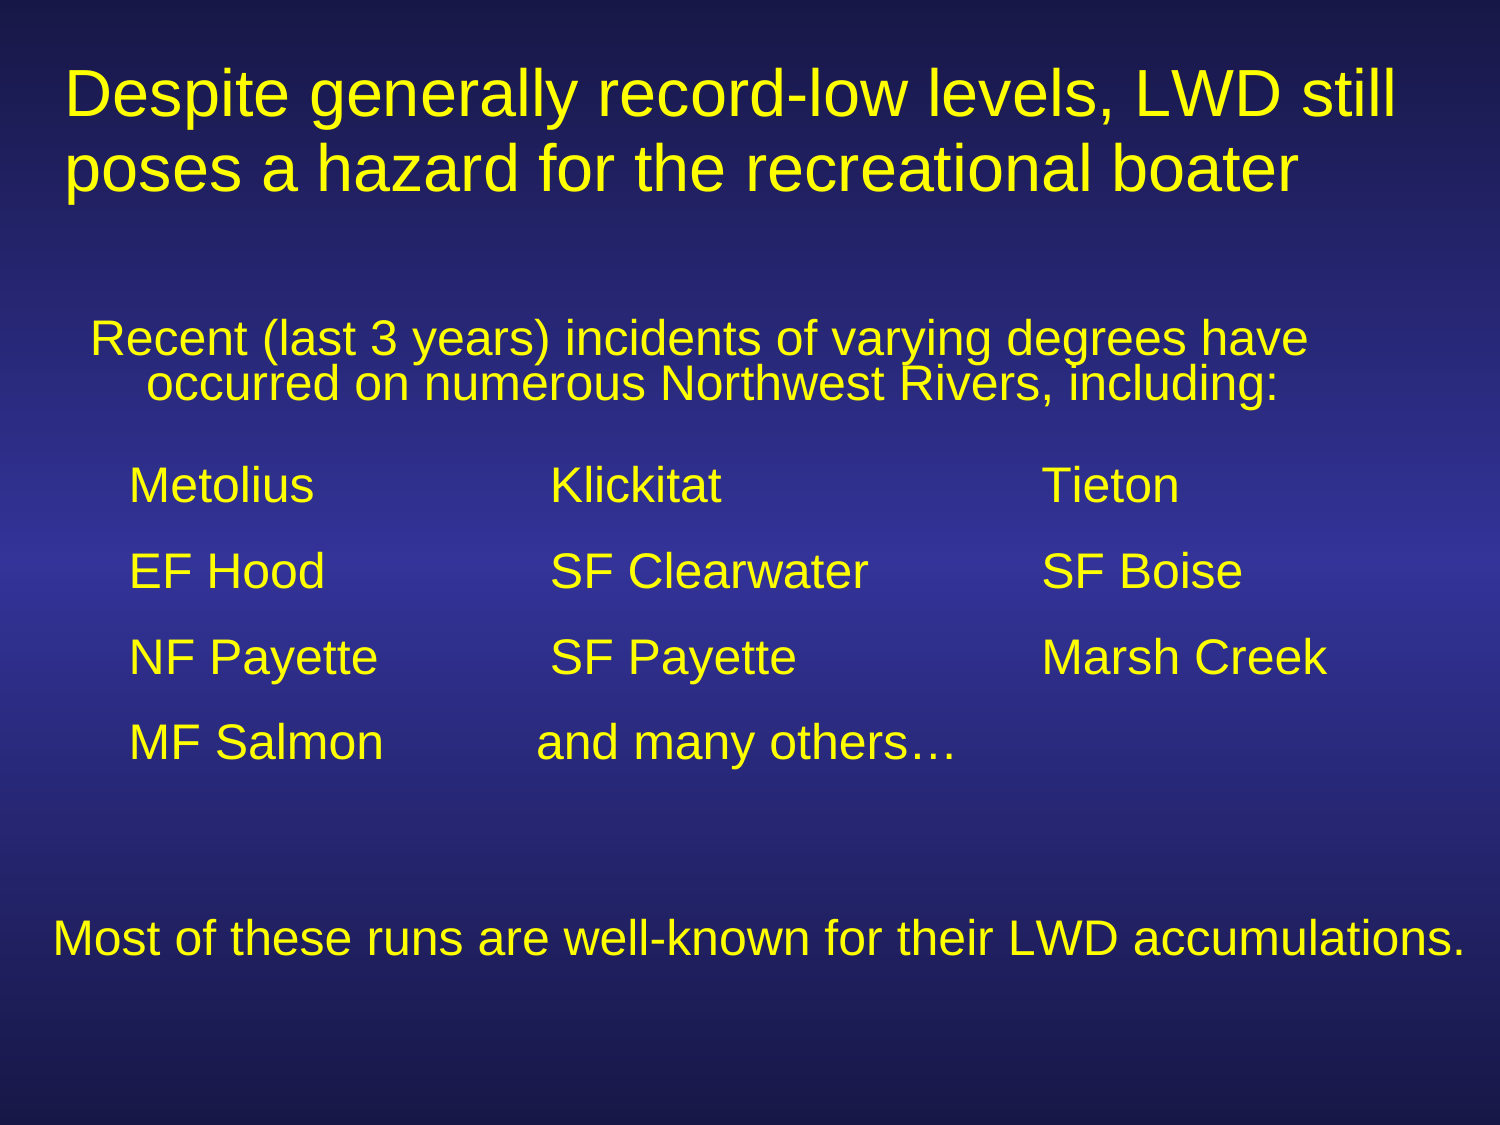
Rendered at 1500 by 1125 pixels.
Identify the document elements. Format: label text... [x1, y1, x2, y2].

text_box and many others… [522, 707, 1013, 793]
text_box Klickitat [522, 449, 1013, 536]
text_box SF Payette [522, 622, 1013, 707]
text_box NF Payette [99, 622, 522, 707]
text_box MF Salmon [99, 707, 522, 793]
text_box EF Hood [99, 536, 522, 622]
text_box SF Clearwater [522, 536, 1013, 622]
text_box Most of these runs are well-known for their LWD accumulations. [37, 911, 1500, 973]
text_box SF Boise [1013, 536, 1400, 622]
text_box Marsh Creek [1013, 622, 1400, 707]
text_box Recent (last 3 years) incidents of varying degrees have occurred on numerous Northwest Rivers, including: [75, 312, 1426, 418]
text_box Metolius [99, 449, 522, 536]
text_box Tieton [1013, 449, 1400, 536]
title Despite generally record-low levels, LWD still poses a hazard for the recreational boater [50, 37, 1463, 225]
